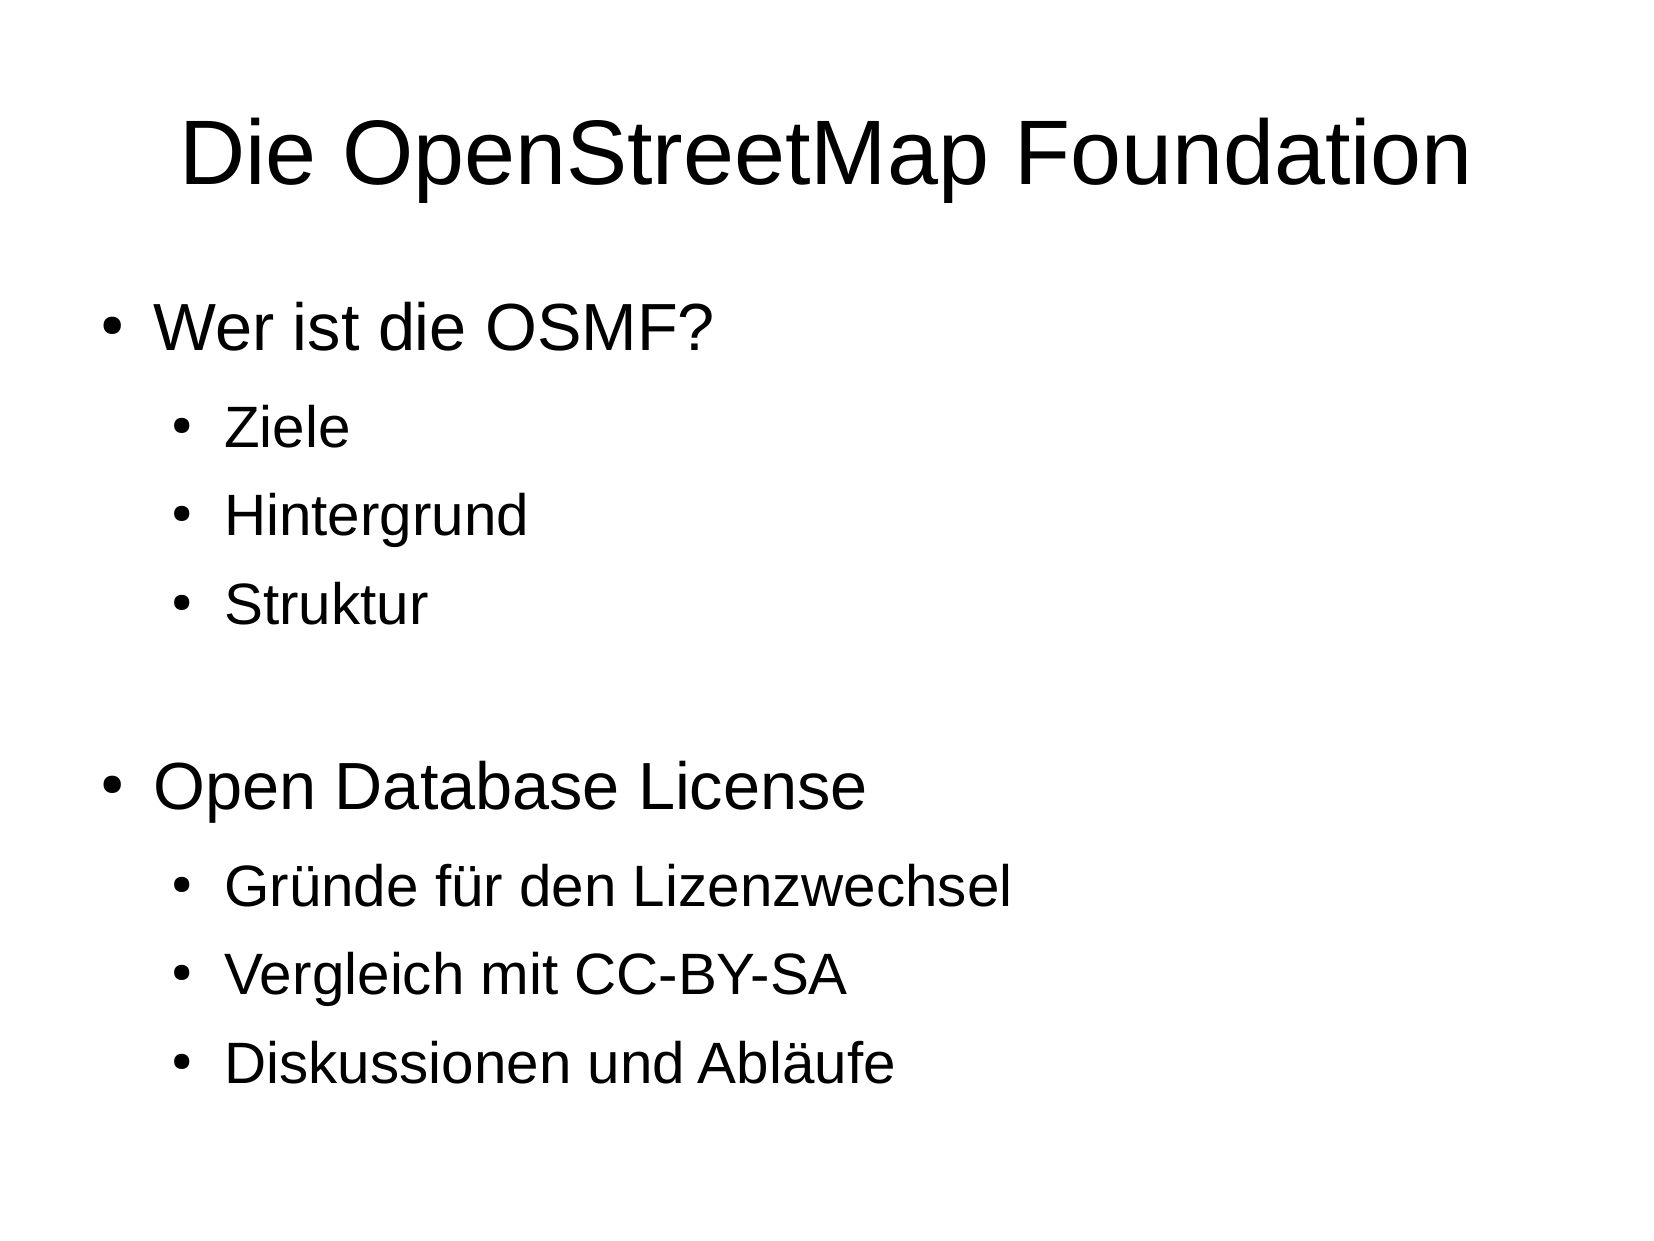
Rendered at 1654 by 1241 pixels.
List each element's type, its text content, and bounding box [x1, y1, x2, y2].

title Die OpenStreetMap Foundation [82, 49, 1571, 257]
list Wer ist die OSMF? Ziele Hintergrund Struktur Open Database License Gründe für den Lizenzwechsel Vergleich mit CC-BY-SA Diskussionen und Abläufe [82, 290, 1571, 1109]
